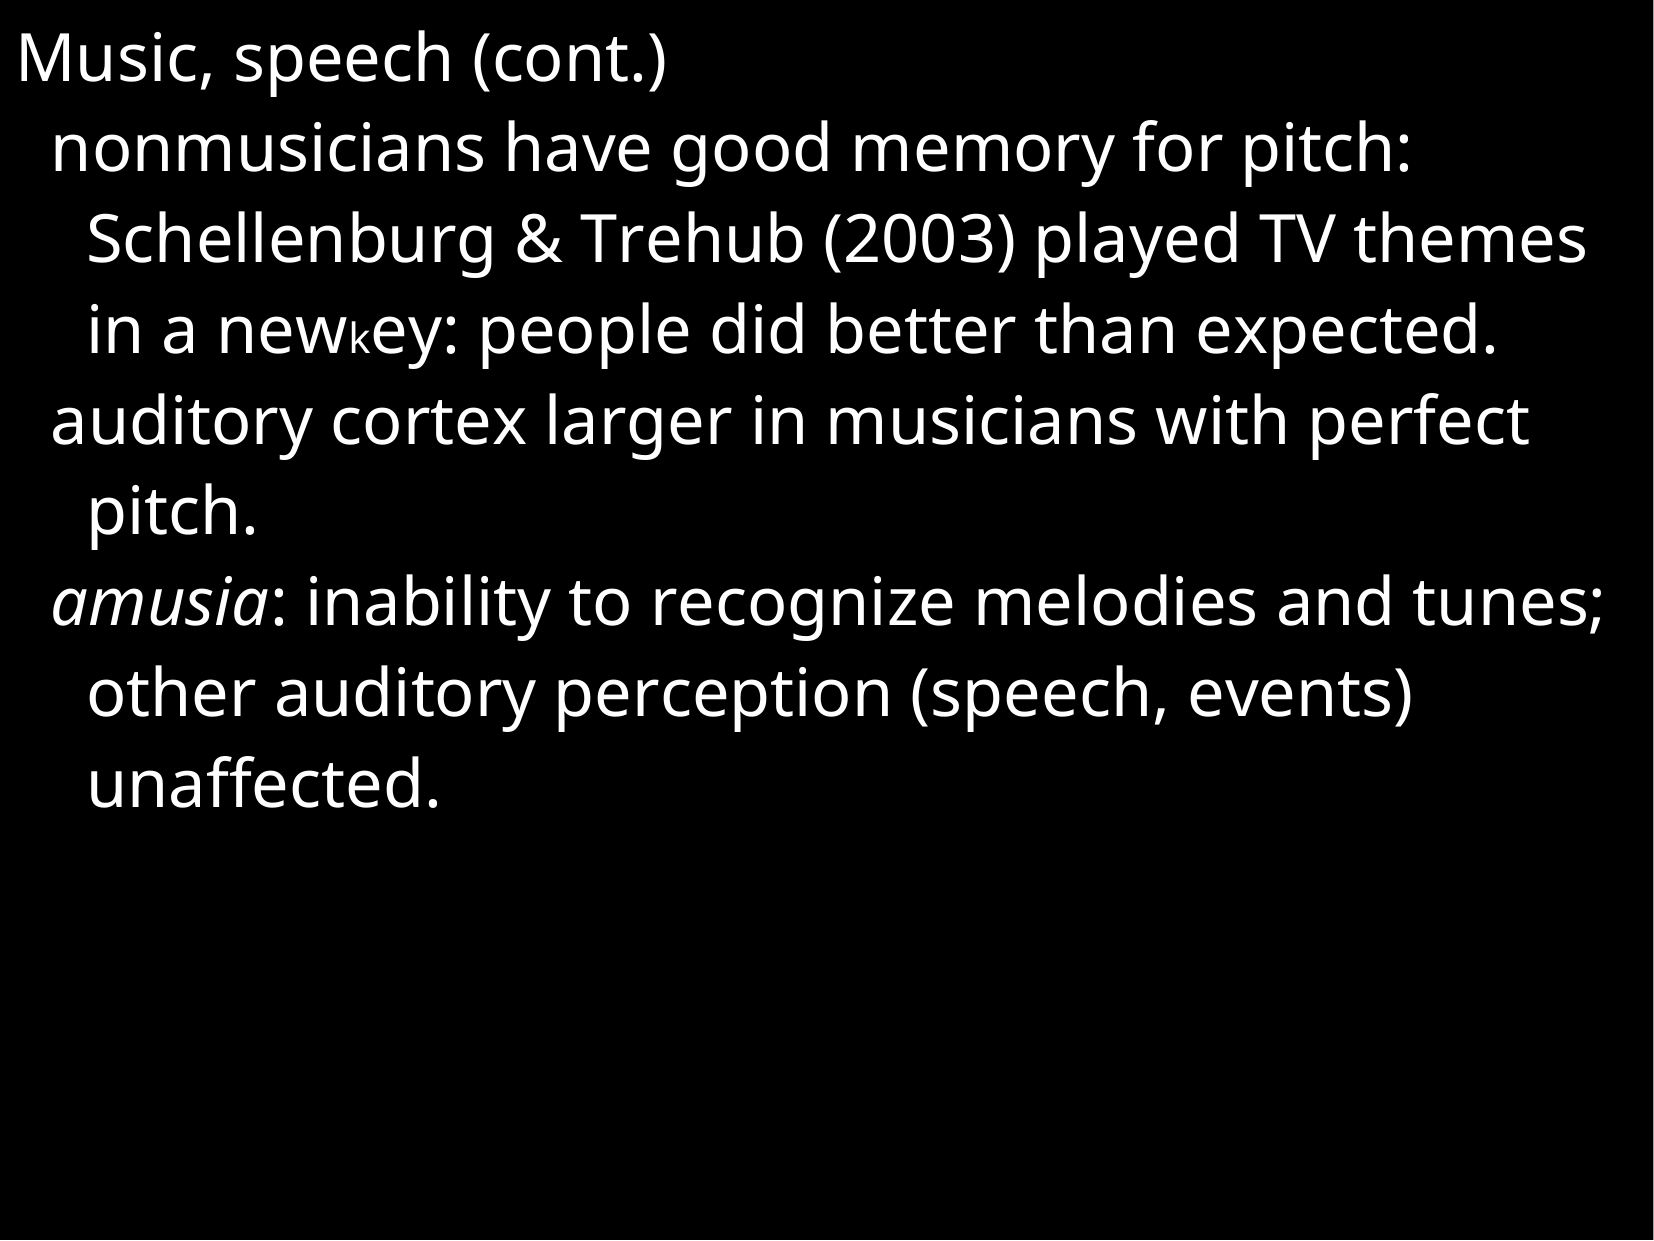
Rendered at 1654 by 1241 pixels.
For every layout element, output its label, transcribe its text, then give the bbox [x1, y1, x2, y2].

text_box Music, speech (cont.) nonmusicians have good memory for pitch: Schellenburg & Trehub (2003) played TV themes in a newkey: people did better than expected. auditory cortex larger in musicians with perfect pitch. amusia: inability to recognize melodies and tunes; other auditory perception (speech, events) unaffected. [0, 2, 1654, 1043]
